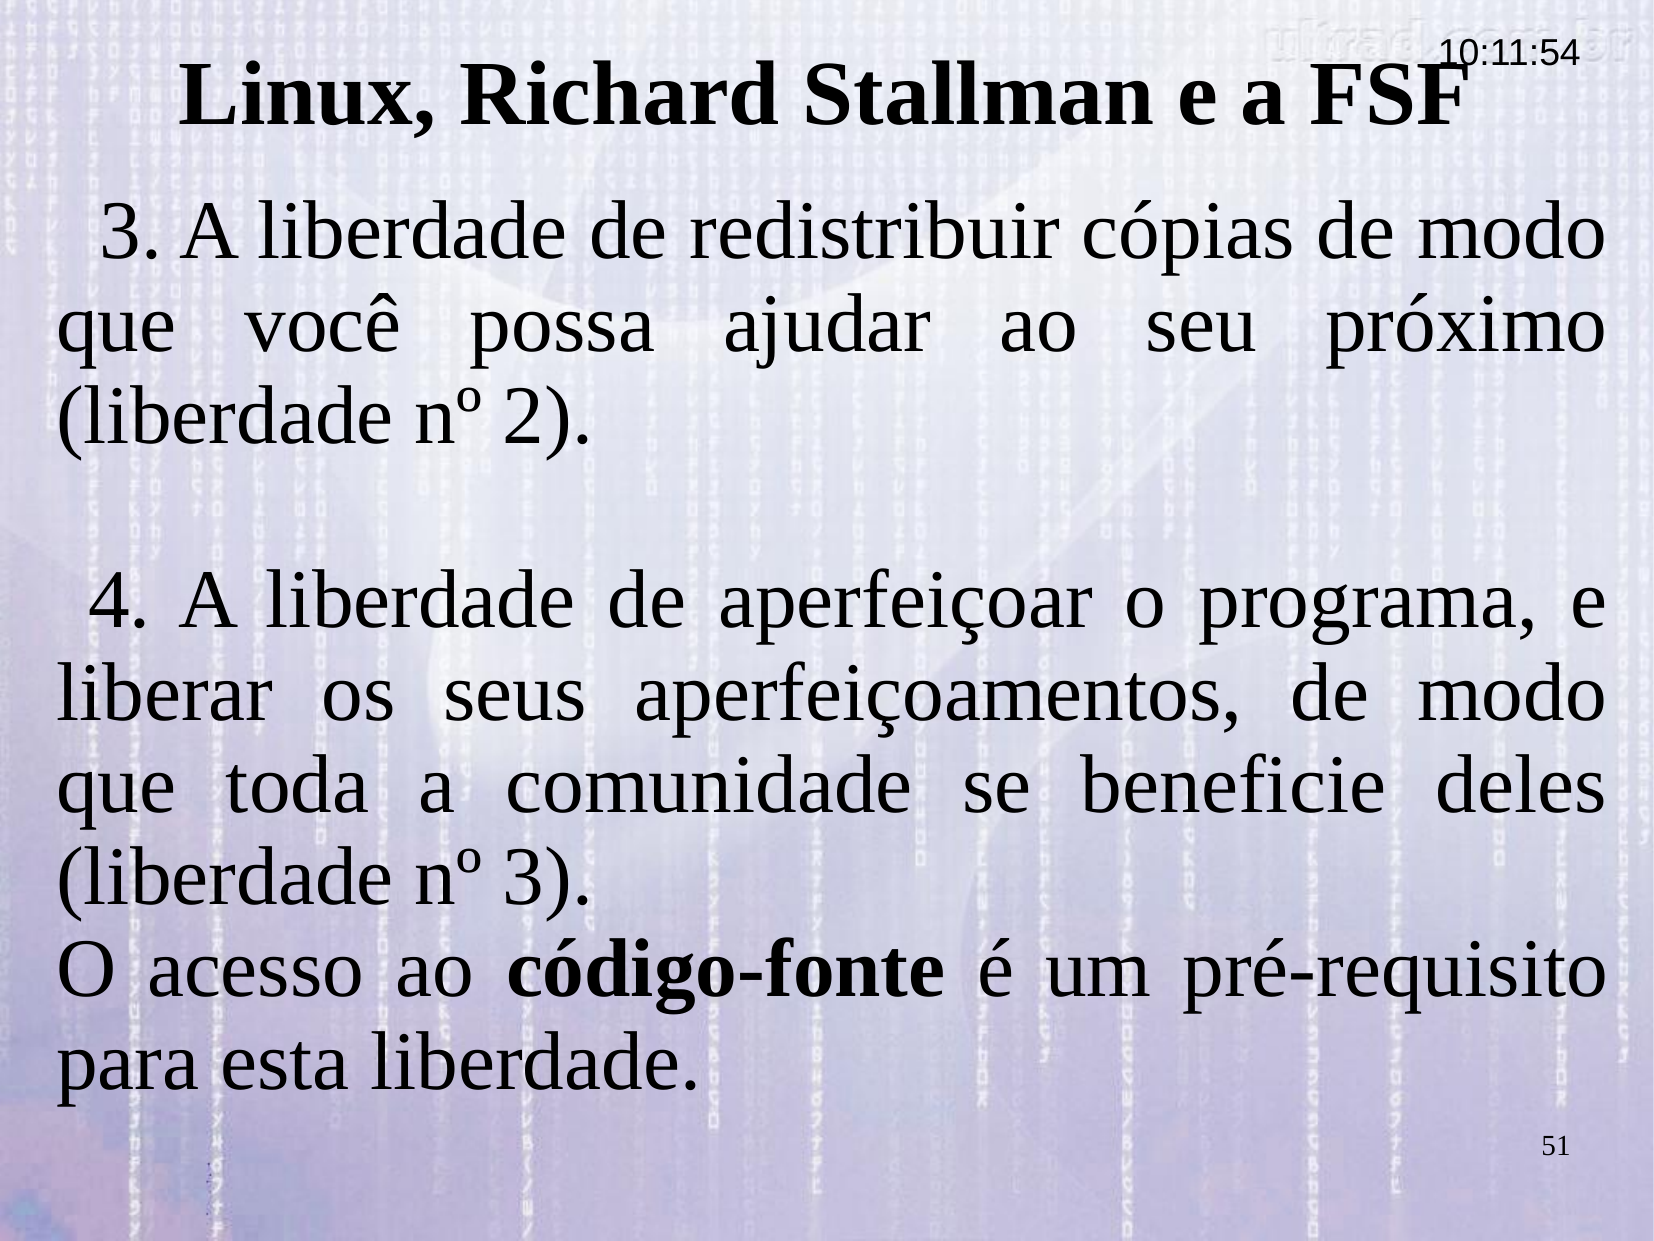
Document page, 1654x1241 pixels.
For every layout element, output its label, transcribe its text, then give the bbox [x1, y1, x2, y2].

picture [0, 0, 1654, 1241]
text_box Linux, Richard Stallman e a FSF [29, 35, 1625, 171]
text_box 3. A liberdade de redistribuir cópias de modo que você possa ajudar ao seu próximo (liberdade nº 2). 4. A liberdade de aperfeiçoar o programa, e liberar os seus aperfeiçoamentos, de modo que toda a comunidade se beneficie deles (liberdade nº 3). O acesso ao código-fonte é um pré-requisito para esta liberdade. [41, 177, 1625, 1206]
text_box 10:53:41 [1423, 23, 1631, 94]
